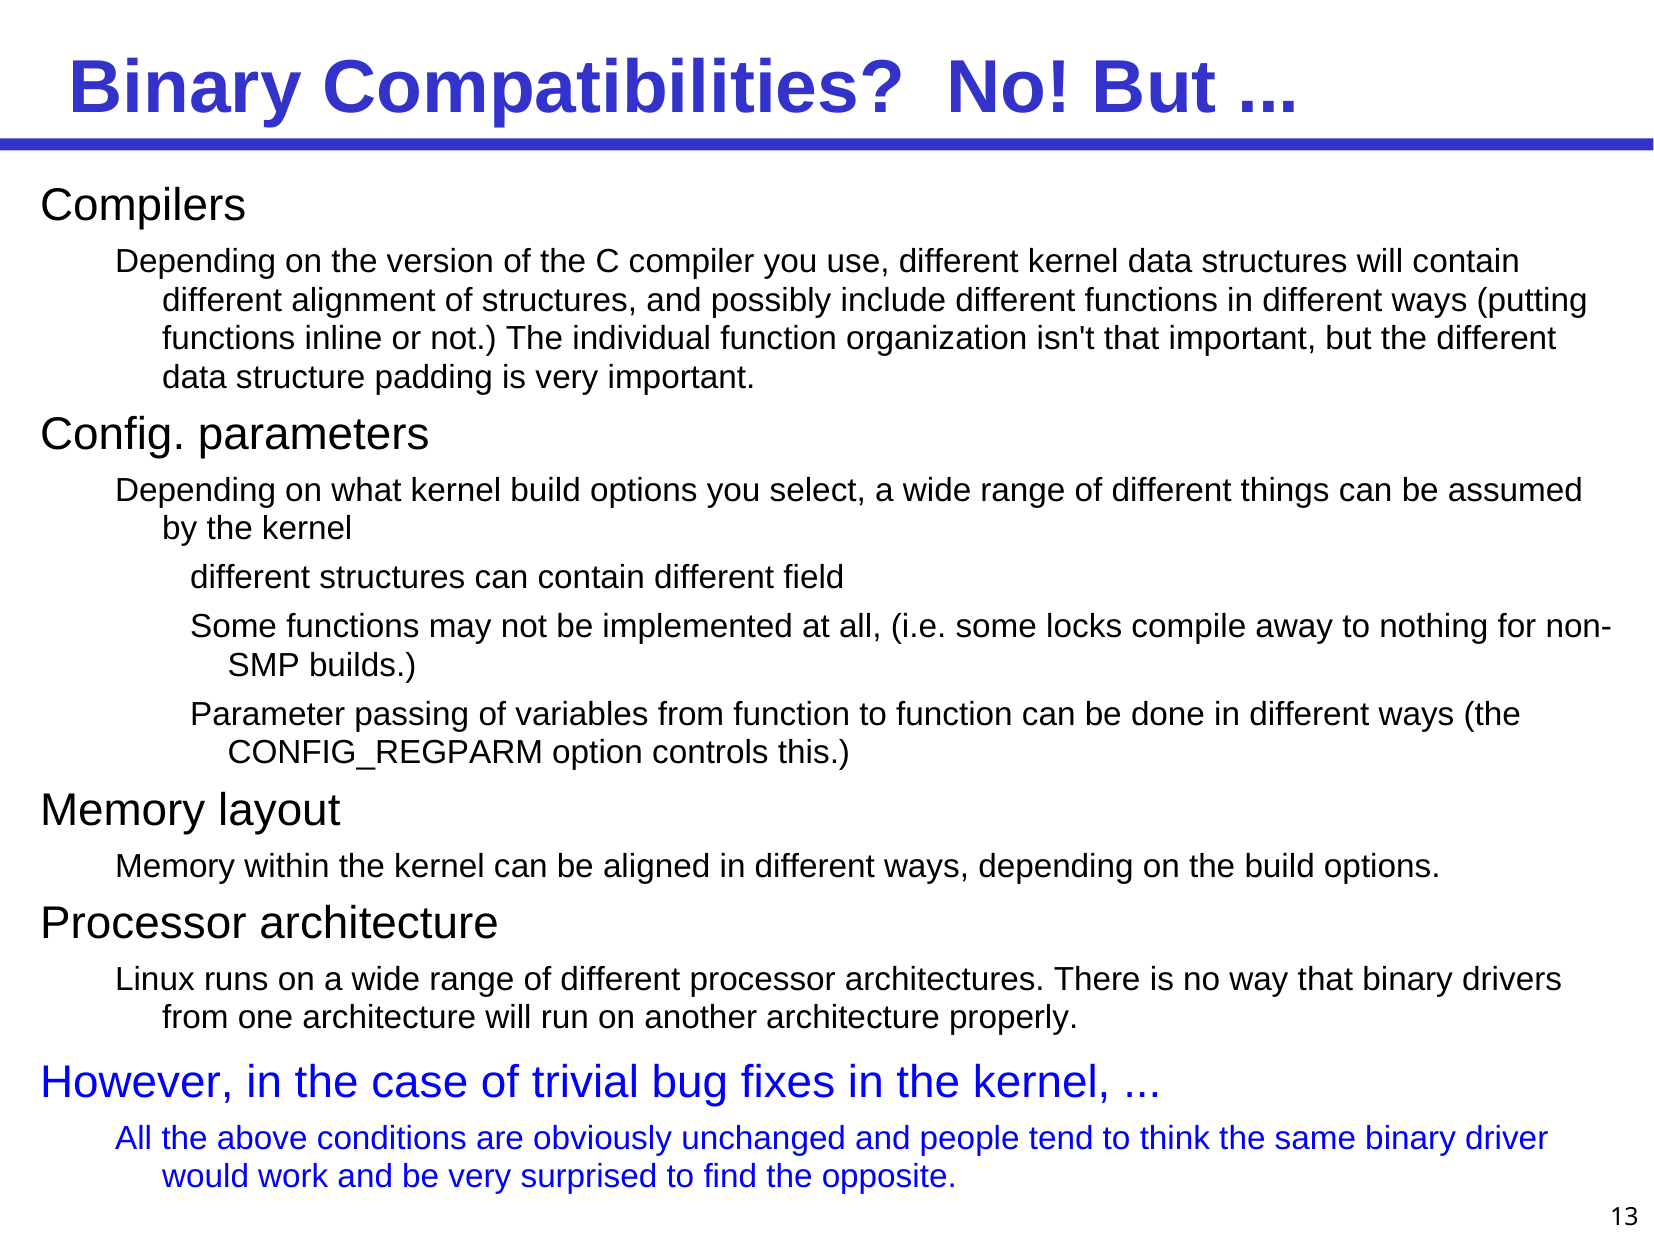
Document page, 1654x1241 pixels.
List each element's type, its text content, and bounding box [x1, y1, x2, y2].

list Compilers Depending on the version of the C compiler you use, different kernel data structures will contain different alignment of structures, and possibly include different functions in different ways (putting functions inline or not.) The individual function organization isn't that important, but the different data structure padding is very important. Config. parameters Depending on what kernel build options you select, a wide range of different things can be assumed by the kernel different structures can contain different field Some functions may not be implemented at all, (i.e. some locks compile away to nothing for non-SMP builds.) Parameter passing of variables from function to function can be done in different ways (the CONFIG_REGPARM option controls this.) Memory layout Memory within the kernel can be aligned in different ways, depending on the build options. Processor architecture Linux runs on a wide range of different processor architectures. There is no way that binary drivers from one architecture will run on another architecture properly. However, in the case of trivial bug fixes in the kernel, ... All the above conditions are obviously unchanged and people tend to think the same binary driver would work and be very surprised to find the opposite. [40, 177, 1625, 1205]
title Binary Compatibilities? No! But ... [68, 35, 1595, 132]
